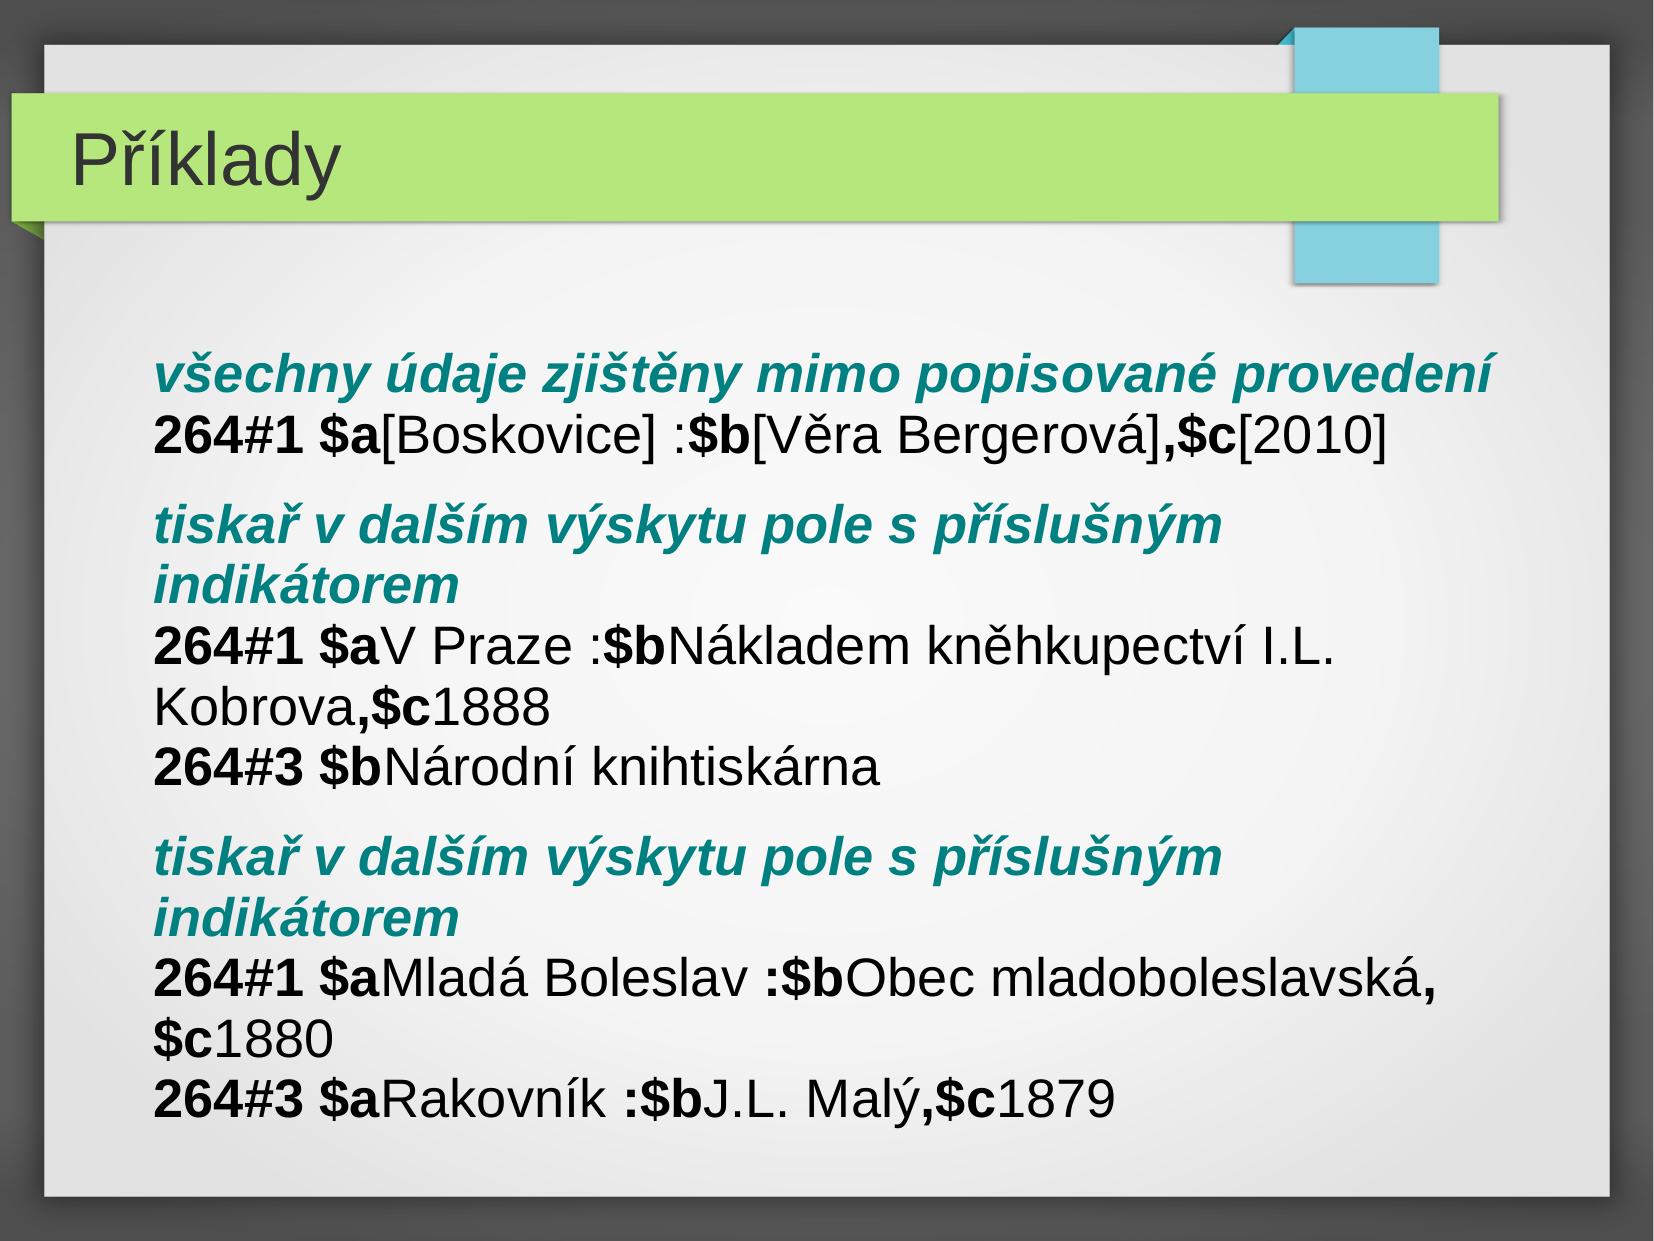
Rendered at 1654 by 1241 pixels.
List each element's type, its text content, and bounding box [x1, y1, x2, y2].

picture [0, 0, 1654, 1241]
list všechny údaje zjištěny mimo popisované provedení 264#1 $a[Boskovice] :$b[Věra Bergerová],$c[2010] tiskař v dalším výskytu pole s příslušným indikátorem 264#1 $aV Praze :$bNákladem kněhkupectví I.L. Kobrova,$c1888 264#3 $bNárodní knihtiskárna tiskař v dalším výskytu pole s příslušným indikátorem 264#1 $aMladá Boleslav :$bObec mladoboleslavská,$c1880 264#3 $aRakovník :$bJ.L. Malý,$c1879 [82, 343, 1538, 1063]
title Příklady [70, 106, 1229, 213]
